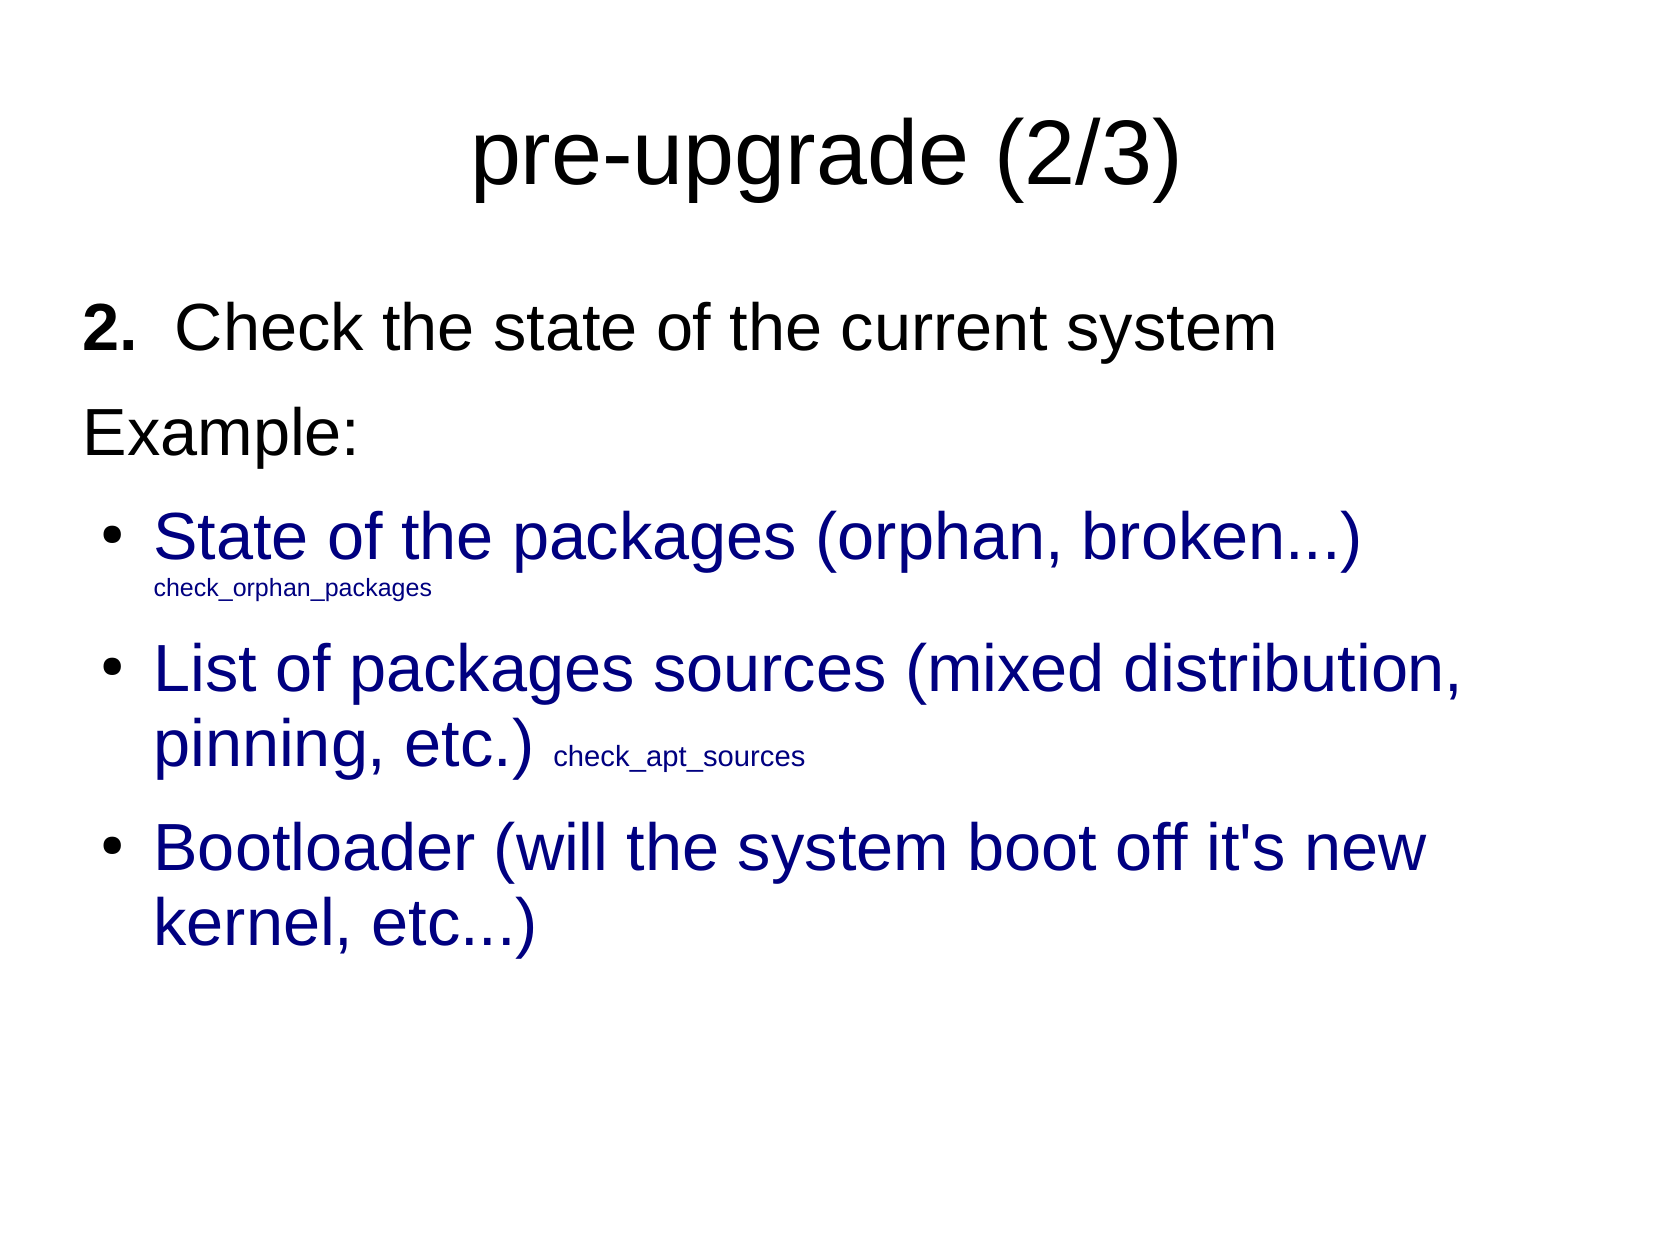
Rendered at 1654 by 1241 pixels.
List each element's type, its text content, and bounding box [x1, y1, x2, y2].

list 2. Check the state of the current system Example: State of the packages (orphan, broken...) check_orphan_packages List of packages sources (mixed distribution, pinning, etc.) check_apt_sources Bootloader (will the system boot off it's new kernel, etc...) [82, 290, 1571, 1109]
title pre-upgrade (2/3) [82, 56, 1571, 250]
